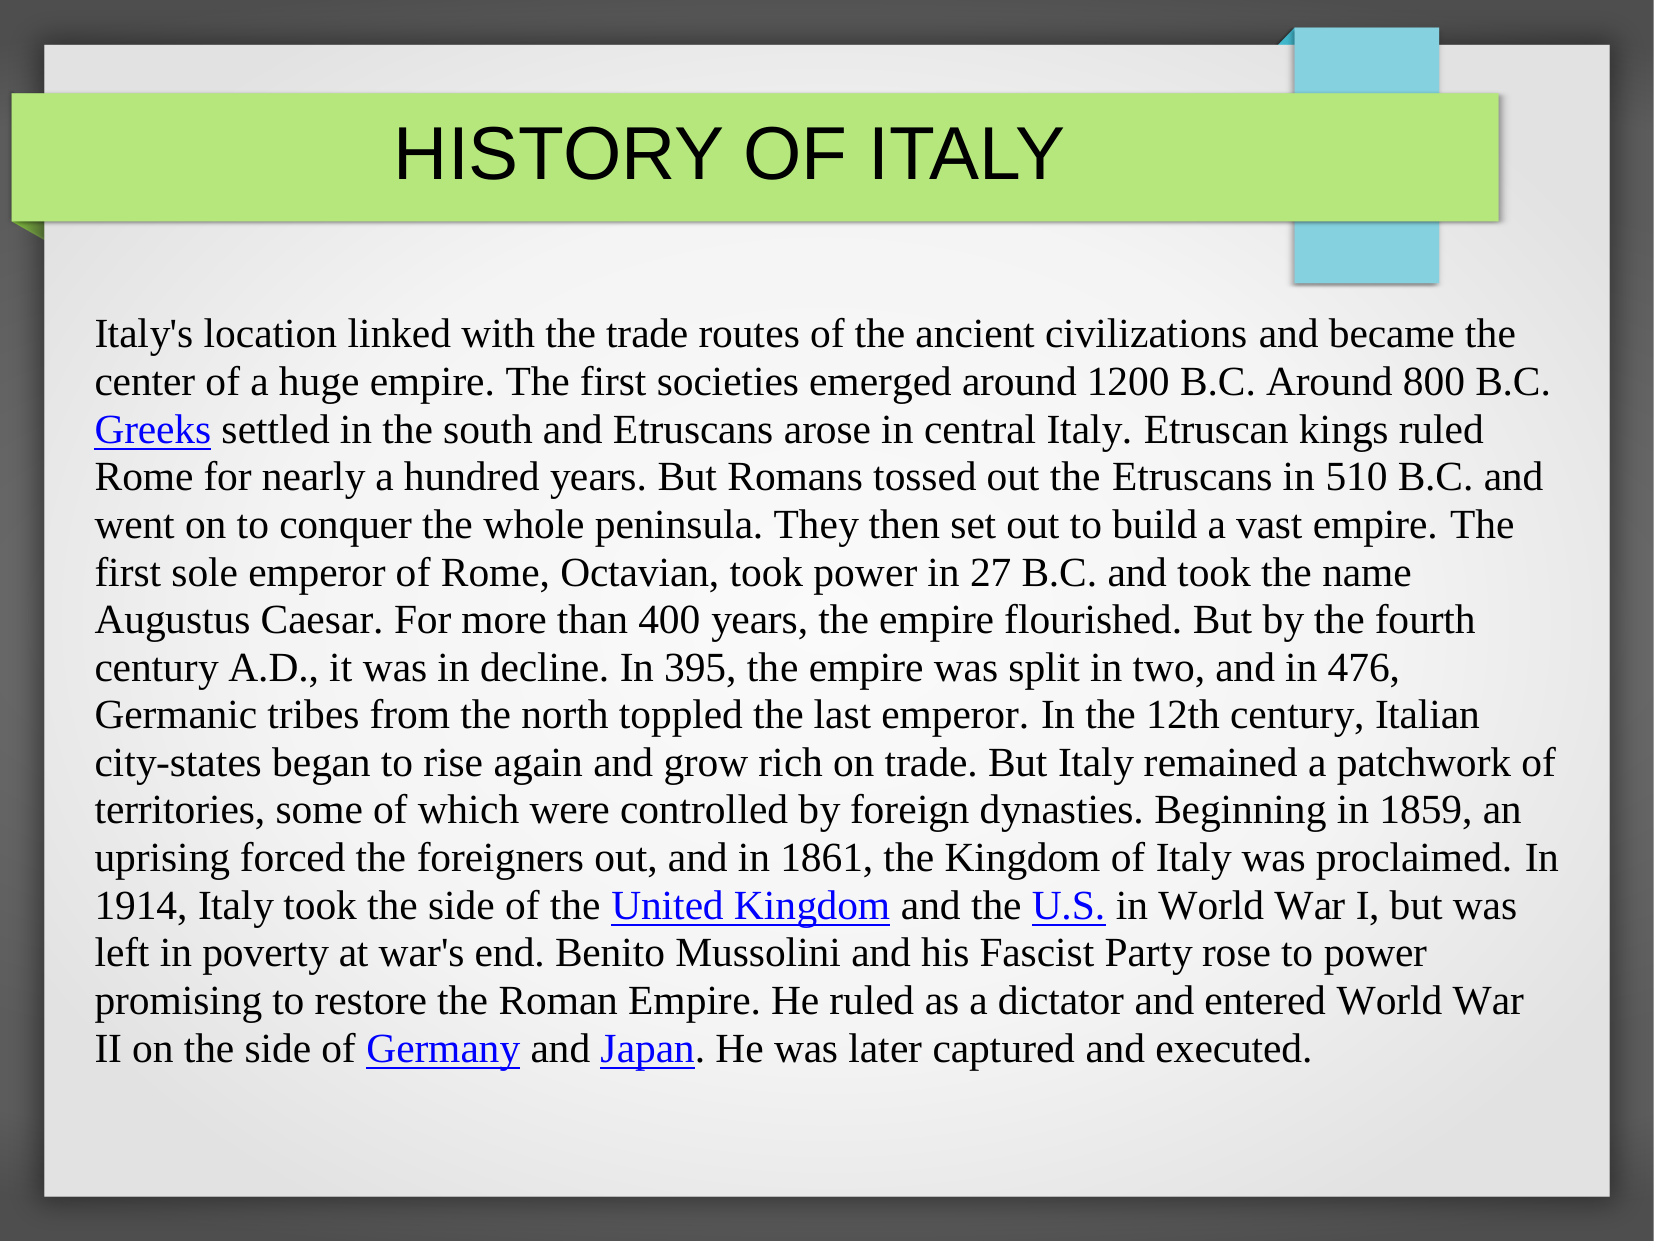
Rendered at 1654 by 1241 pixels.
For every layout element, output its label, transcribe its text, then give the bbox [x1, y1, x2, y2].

picture [0, 0, 1654, 1241]
title HISTORY OF ITALY [82, 94, 1264, 213]
